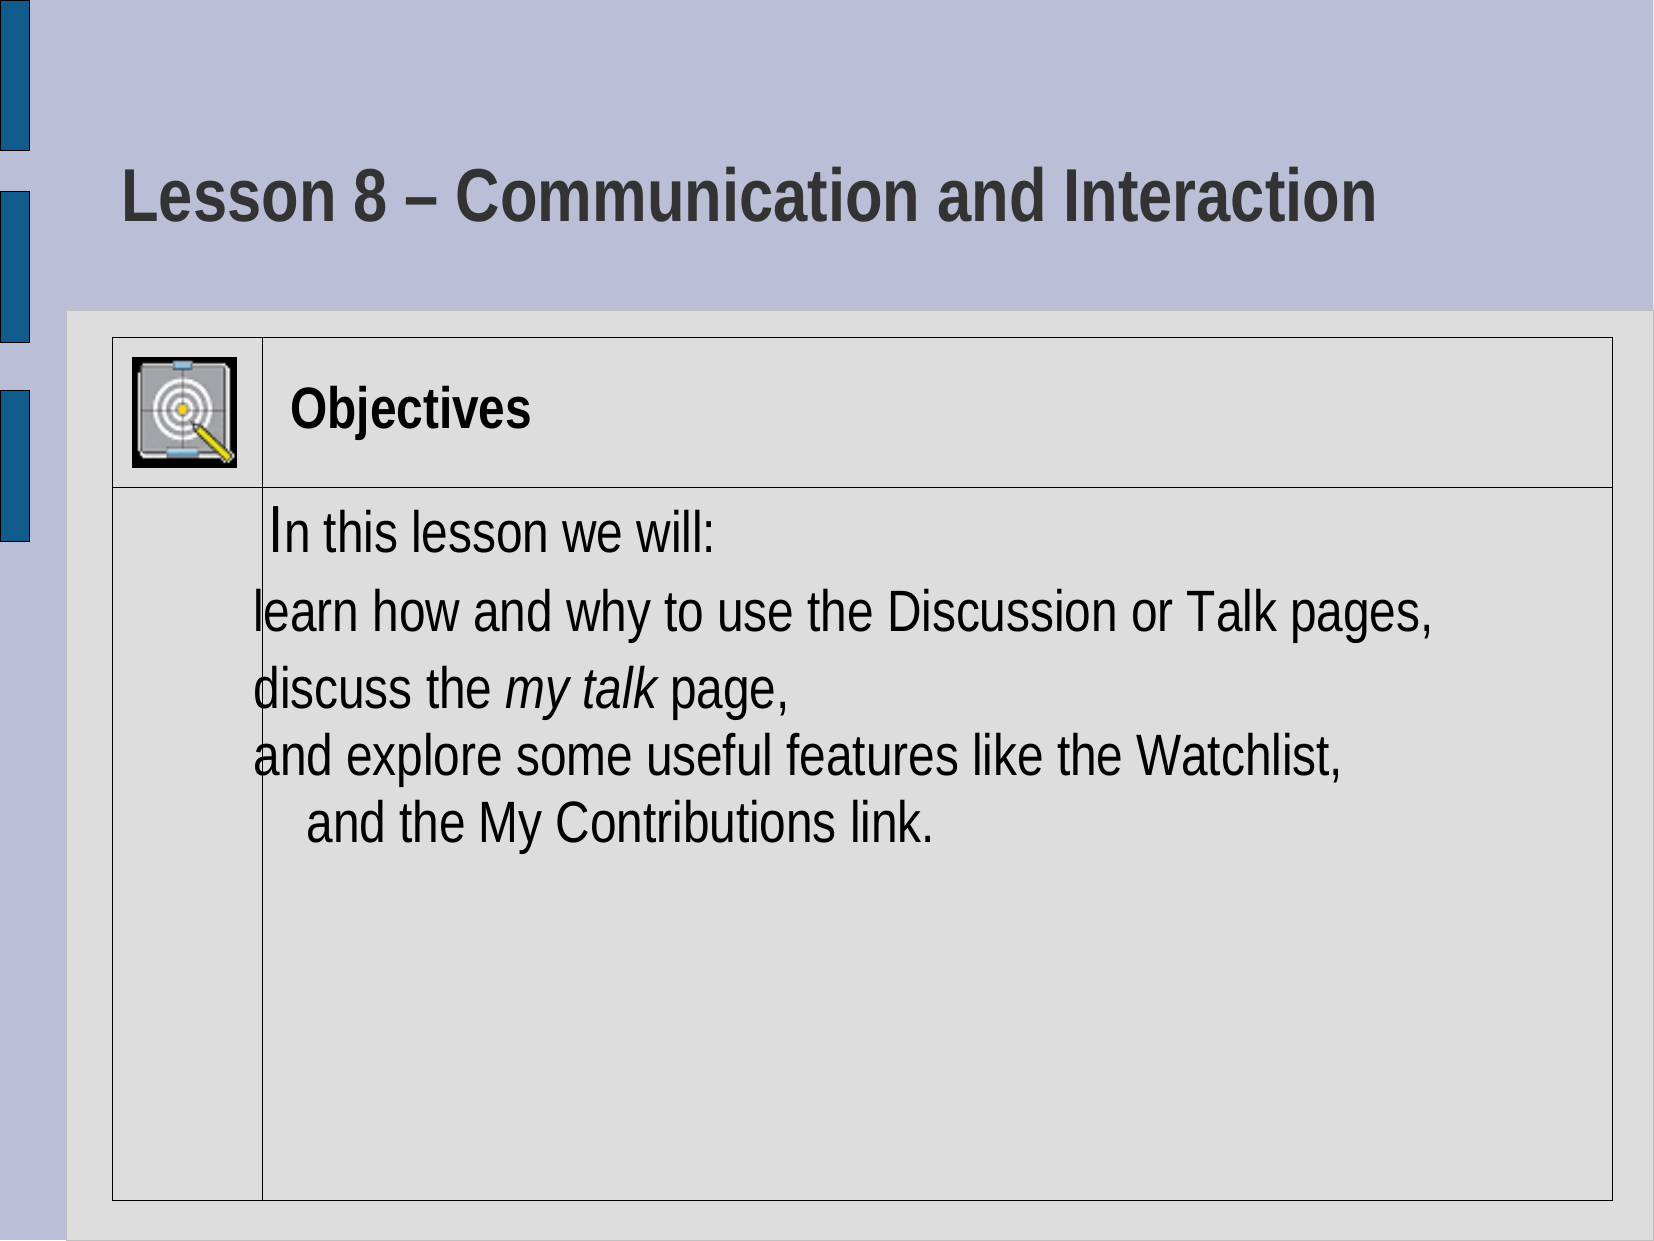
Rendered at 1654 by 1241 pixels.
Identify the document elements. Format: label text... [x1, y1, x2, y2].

title Lesson 8 – Communication and Interaction [121, 91, 1534, 299]
list In this lesson we will: learn how and why to use the Discussion or Talk pages, discuss the my talk page, and explore some useful features like the Watchlist, and the My Contributions link. [262, 490, 1528, 1088]
text_box Objectives [272, 374, 601, 451]
picture [132, 357, 237, 468]
